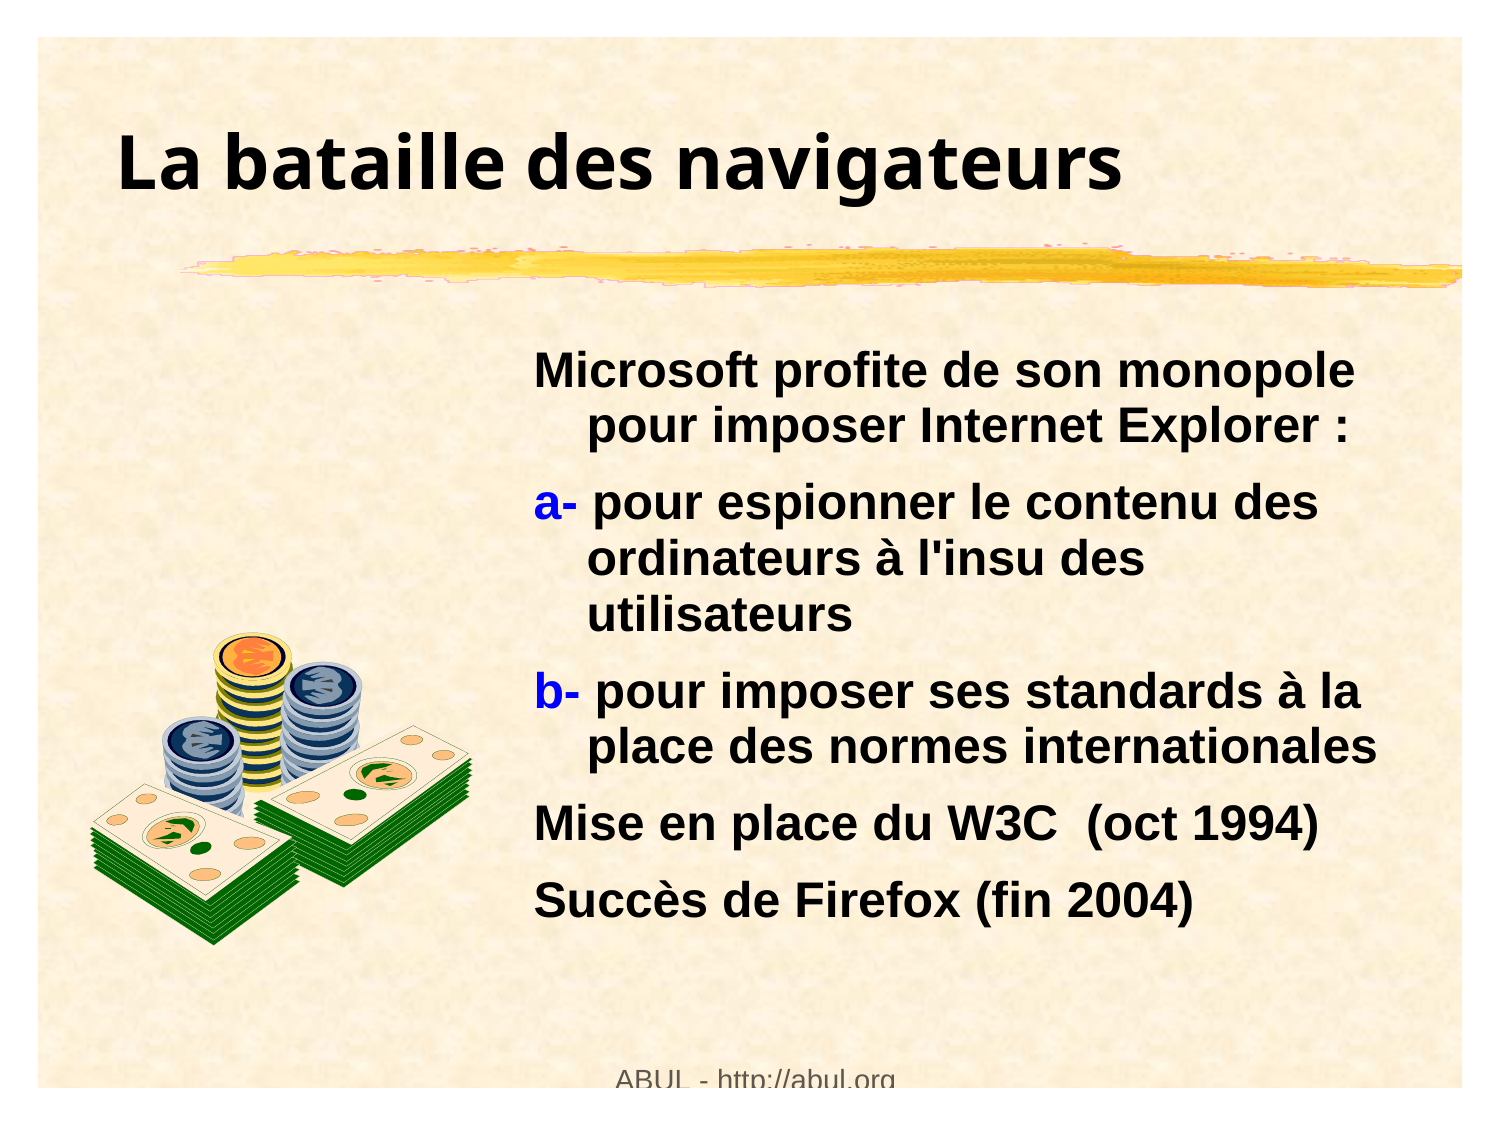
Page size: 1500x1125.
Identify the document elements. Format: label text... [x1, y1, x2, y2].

picture [37, 37, 1463, 1088]
list Microsoft profite de son monopole pour imposer Internet Explorer : a- pour espionner le contenu des ordinateurs à l'insu des utilisateurs b- pour imposer ses standards à la place des normes internationales Mise en place du W3C (oct 1994) Succès de Firefox (fin 2004) [501, 334, 1439, 1015]
picture [722, 1076, 729, 1088]
picture [754, 1076, 761, 1088]
picture [883, 1076, 891, 1088]
picture [620, 1073, 627, 1082]
picture [794, 1082, 801, 1088]
picture [858, 1076, 866, 1088]
picture [811, 1076, 818, 1088]
picture [738, 1076, 743, 1088]
title La bataille des navigateurs [101, 72, 1312, 248]
picture [639, 1072, 648, 1078]
picture [639, 1081, 649, 1088]
picture [618, 1084, 630, 1088]
